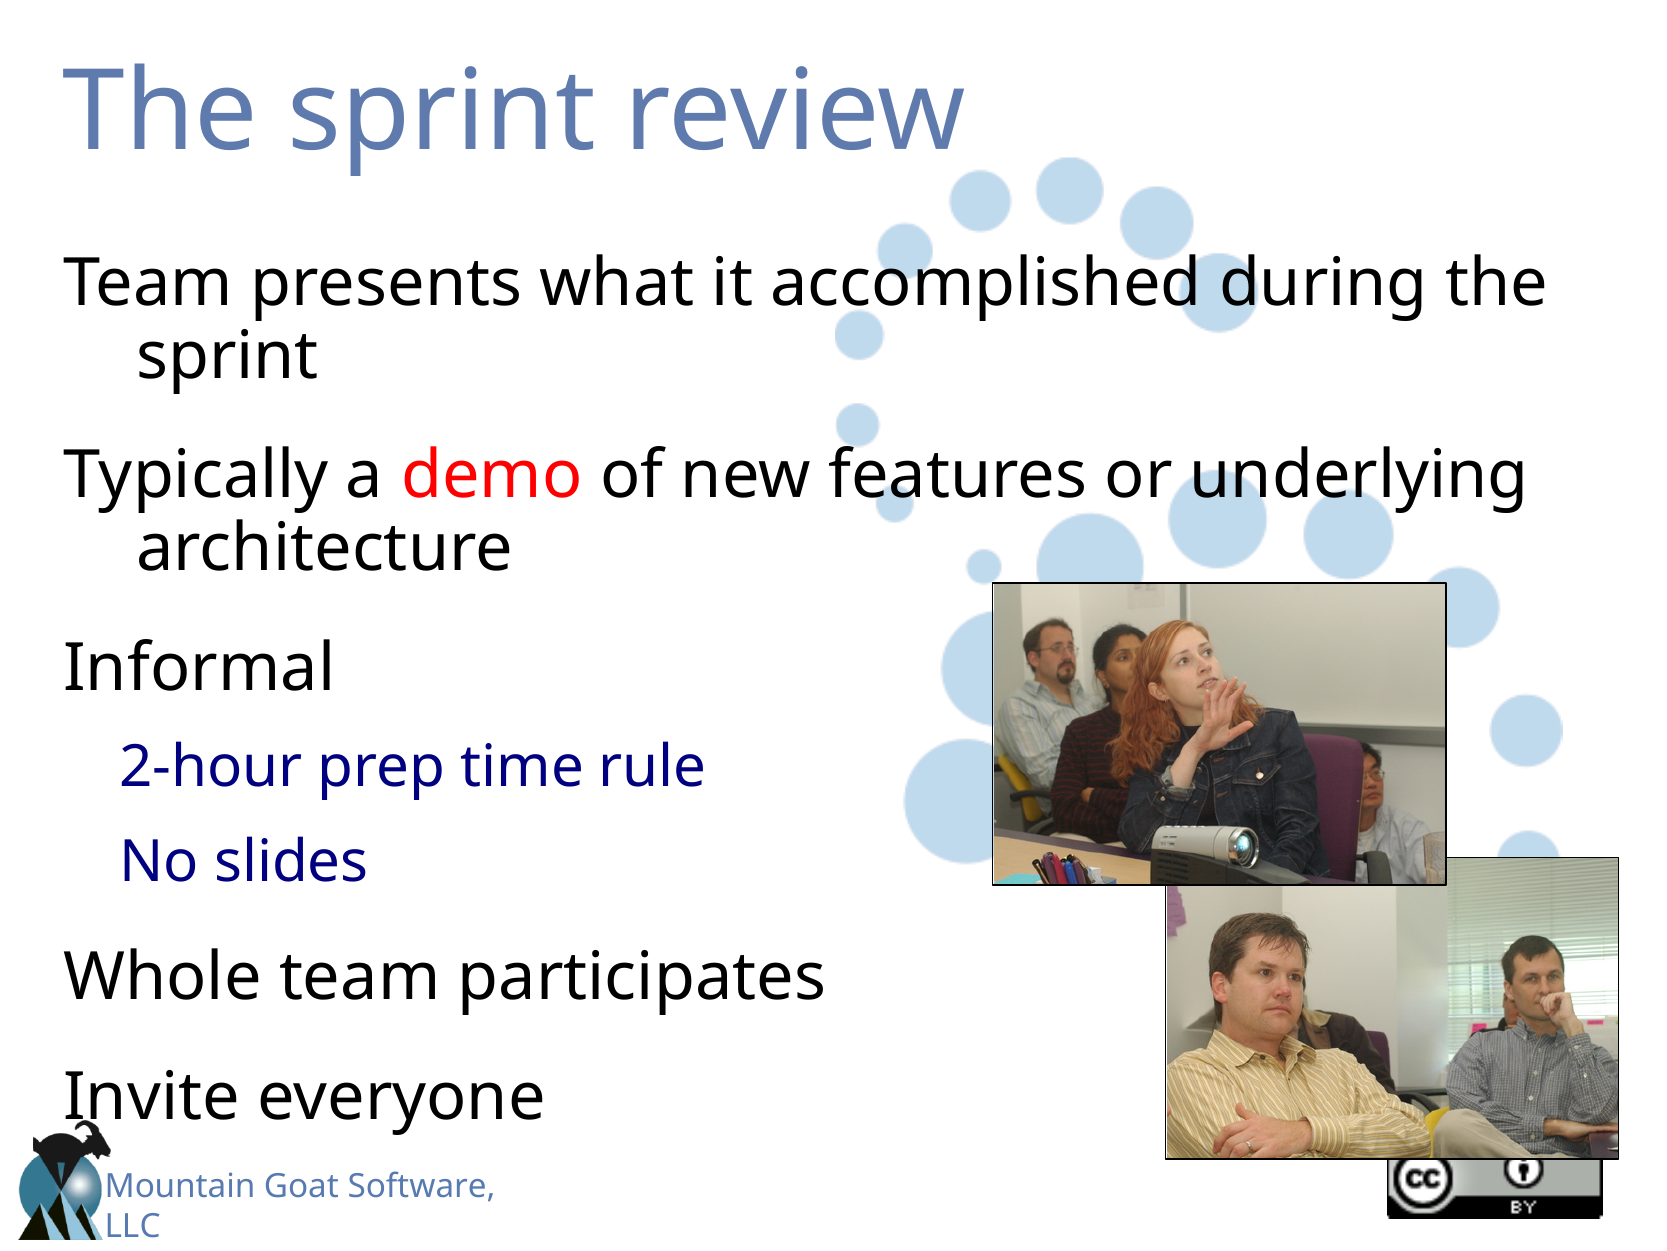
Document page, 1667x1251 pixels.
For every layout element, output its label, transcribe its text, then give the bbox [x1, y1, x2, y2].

picture [835, 580, 1620, 1219]
list Team presents what it accomplished during the sprint Typically a demo of new features or underlying architecture Informal 2-hour prep time rule No slides Whole team participates Invite everyone [15, 241, 1568, 1075]
title The sprint review [56, 18, 1609, 194]
picture [18, 1120, 111, 1240]
picture [835, 194, 1563, 241]
